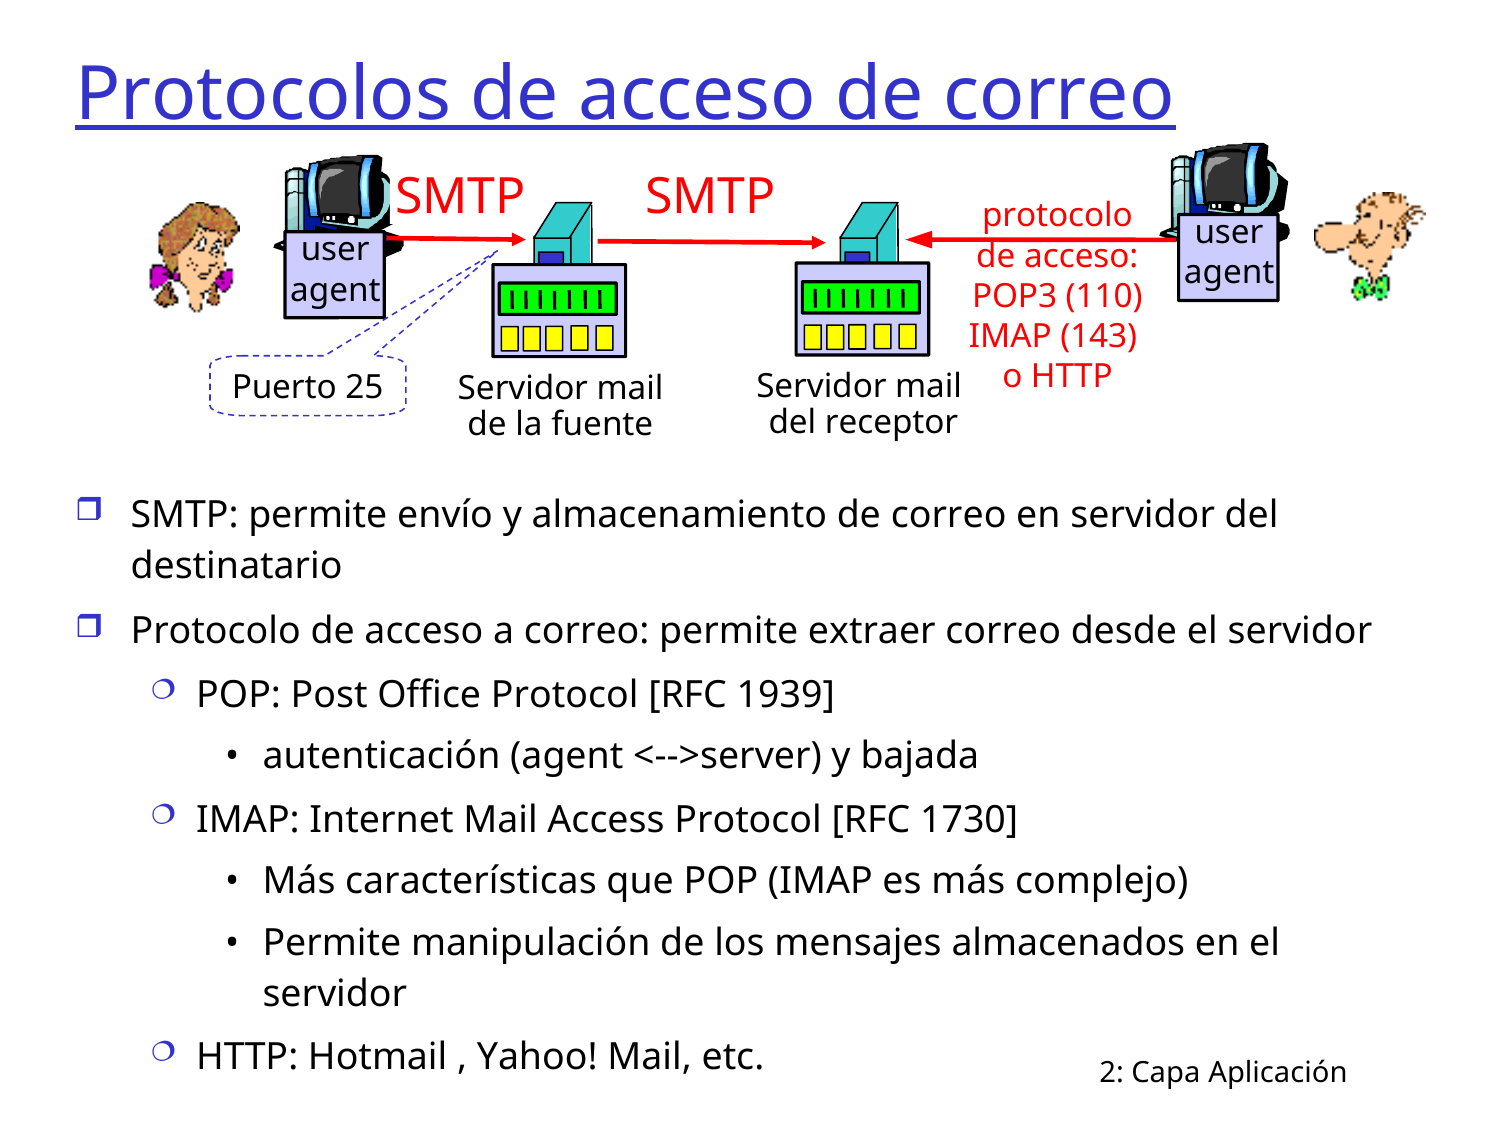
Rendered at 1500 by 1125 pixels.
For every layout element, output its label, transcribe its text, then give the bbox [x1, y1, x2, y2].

text_box [396, 241, 404, 253]
text_box [1162, 228, 1168, 237]
text_box protocolo de acceso: POP3 (110) IMAP (143) o HTTP [954, 190, 1162, 402]
text_box SMTP [380, 162, 542, 233]
text_box [1170, 150, 1289, 206]
picture [146, 202, 240, 317]
text_box [492, 202, 626, 357]
text_box user agent [1168, 206, 1290, 299]
text_box SMTP [630, 162, 791, 233]
text_box user agent [275, 224, 396, 316]
text_box Servidor mail de la fuente [442, 362, 679, 451]
text_box [284, 154, 383, 224]
text_box [796, 202, 929, 356]
picture [1314, 192, 1426, 307]
text_box Servidor mail del receptor [741, 361, 986, 449]
title Protocolos de acceso de correo [75, 30, 1426, 150]
text_box Puerto 25 [210, 250, 498, 416]
list SMTP: permite envío y almacenamiento de correo en servidor del destinatario Protocolo de acceso a correo: permite extraer correo desde el servidor POP: Post Office Protocol [RFC 1939] autenticación (agent <-->server) y bajada IMAP: Internet Mail Access Protocol [RFC 1730] Más características que POP (IMAP es más complejo)‏ Permite manipulación de los mensajes almacenados en el servidor HTTP: Hotmail , Yahoo! Mail, etc. [75, 487, 1426, 1088]
